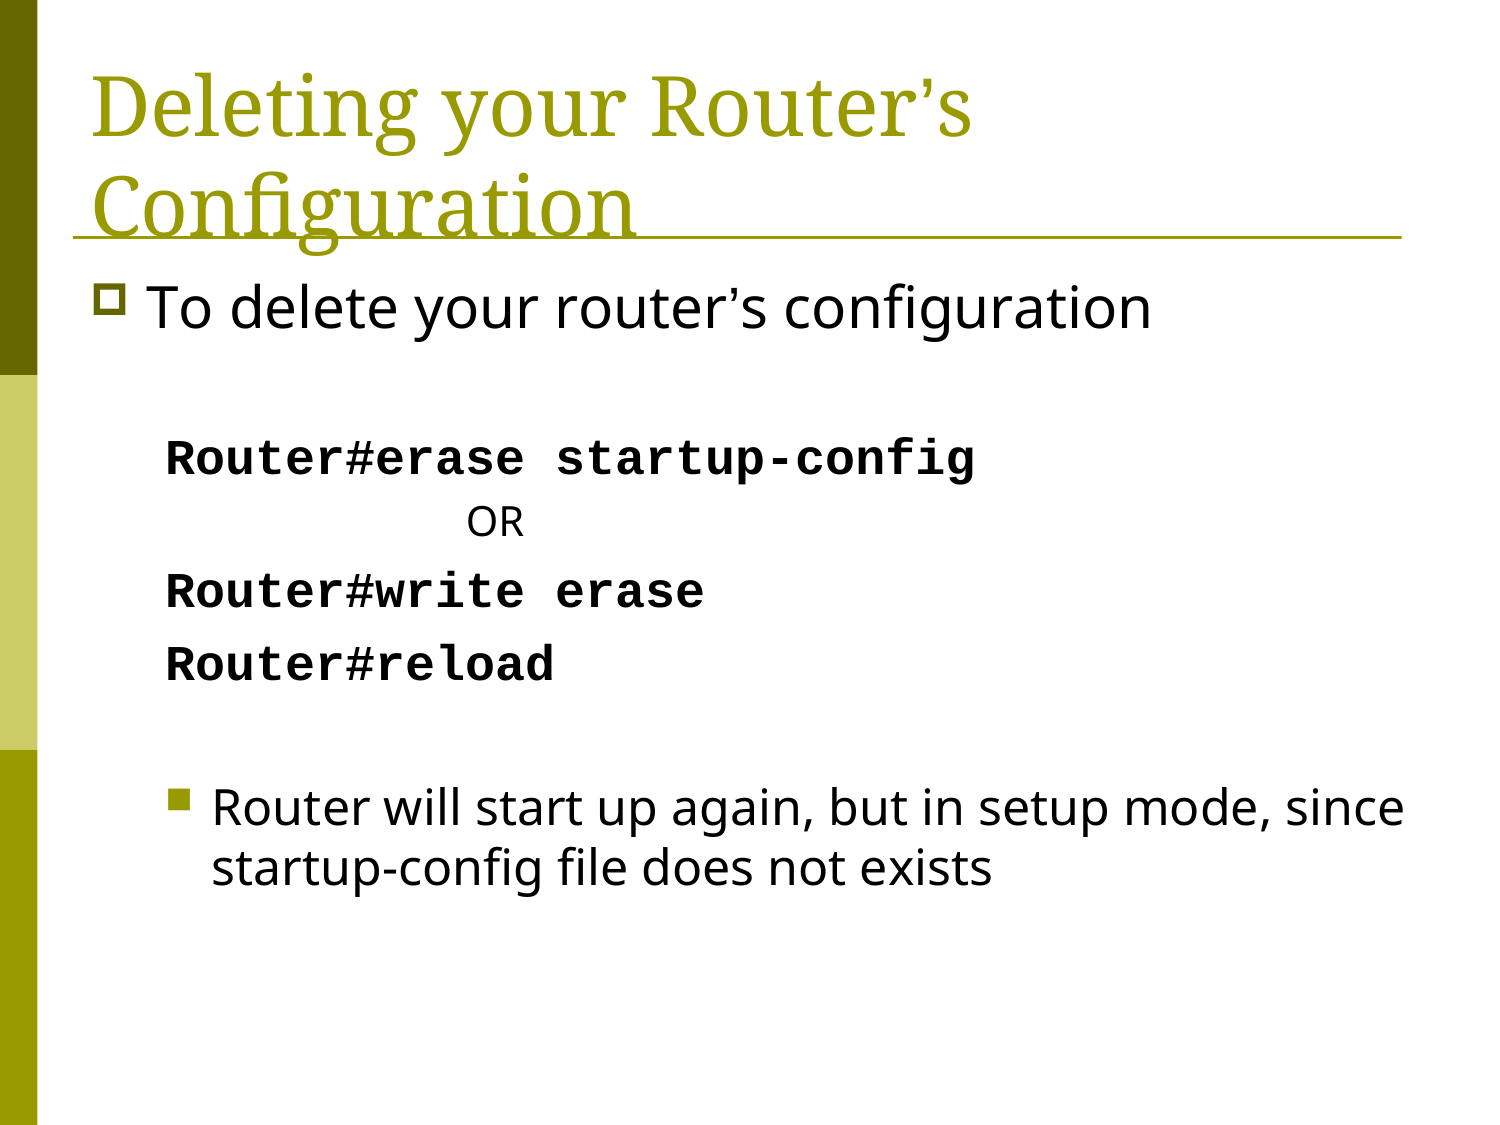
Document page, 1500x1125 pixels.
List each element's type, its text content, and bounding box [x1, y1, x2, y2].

list To delete your router’s configuration Router#erase startup-config OR Router#write erase Router#reload Router will start up again, but in setup mode, since startup-config file does not exists [75, 262, 1426, 1006]
title Deleting your Router’s Configuration [75, 45, 1426, 233]
